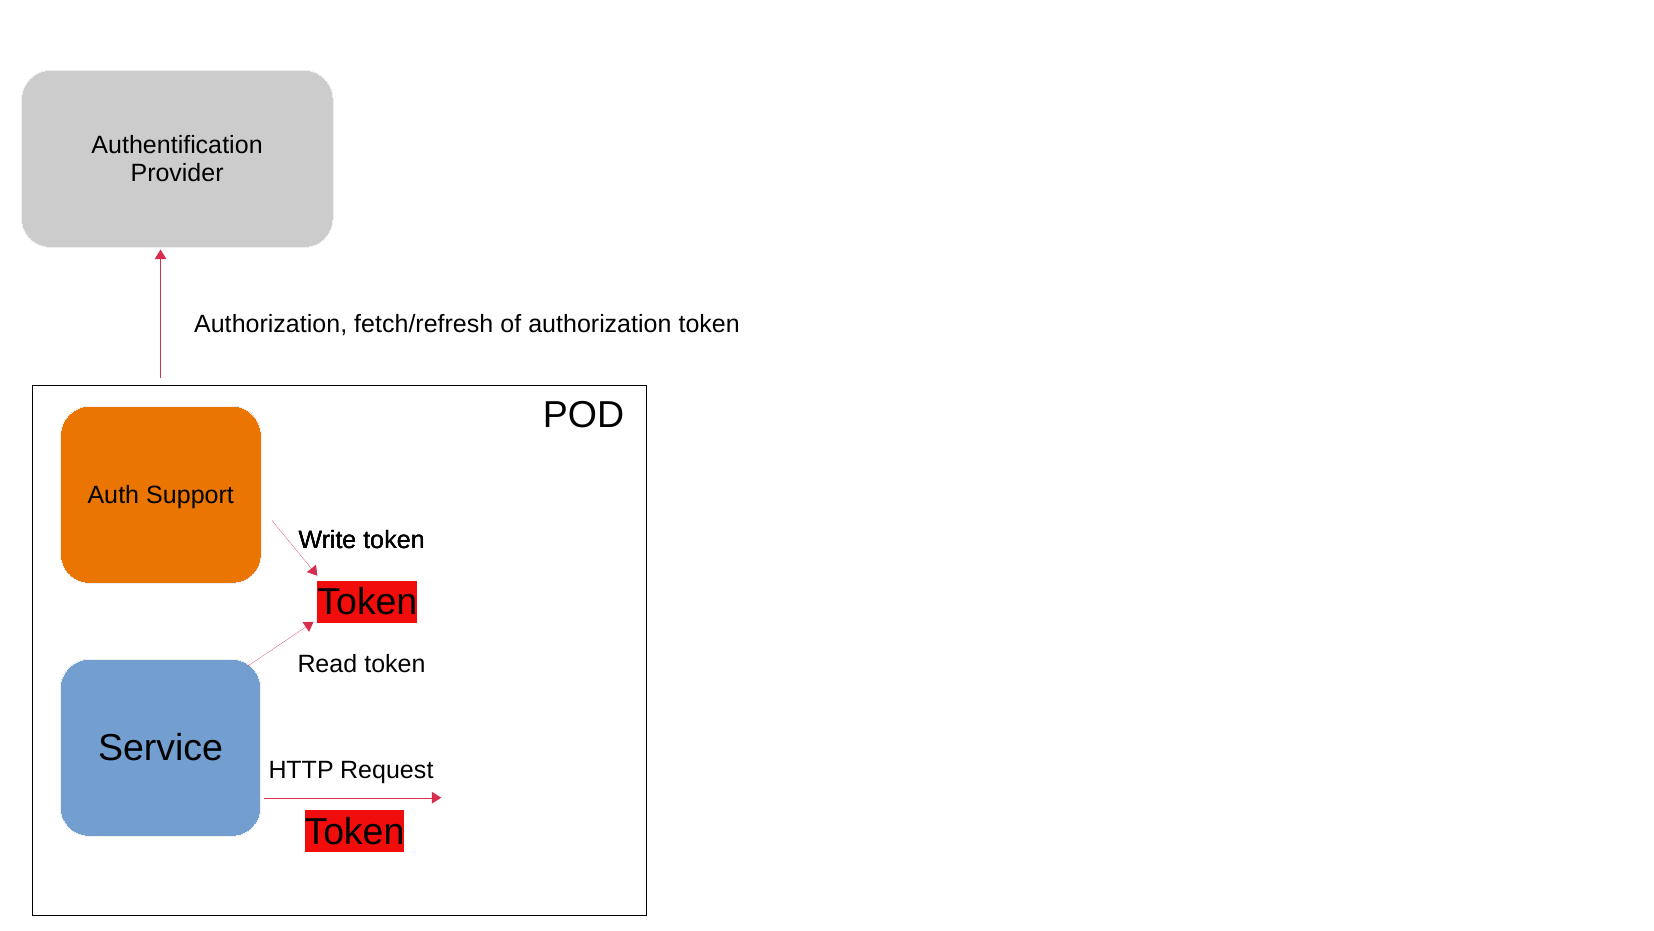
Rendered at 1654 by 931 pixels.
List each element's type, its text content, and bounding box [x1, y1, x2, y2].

text_box Auth Support [60, 406, 262, 584]
text_box Read token [282, 642, 441, 688]
text_box Authorization, fetch/refresh of authorization token [179, 302, 757, 347]
text_box Token [302, 573, 433, 642]
text_box HTTP Request [253, 748, 449, 793]
text_box POD [488, 386, 678, 461]
text_box Service [60, 659, 261, 837]
text_box Token [289, 802, 420, 902]
text_box Write token [283, 518, 440, 564]
text_box Authentification Provider [21, 70, 334, 248]
